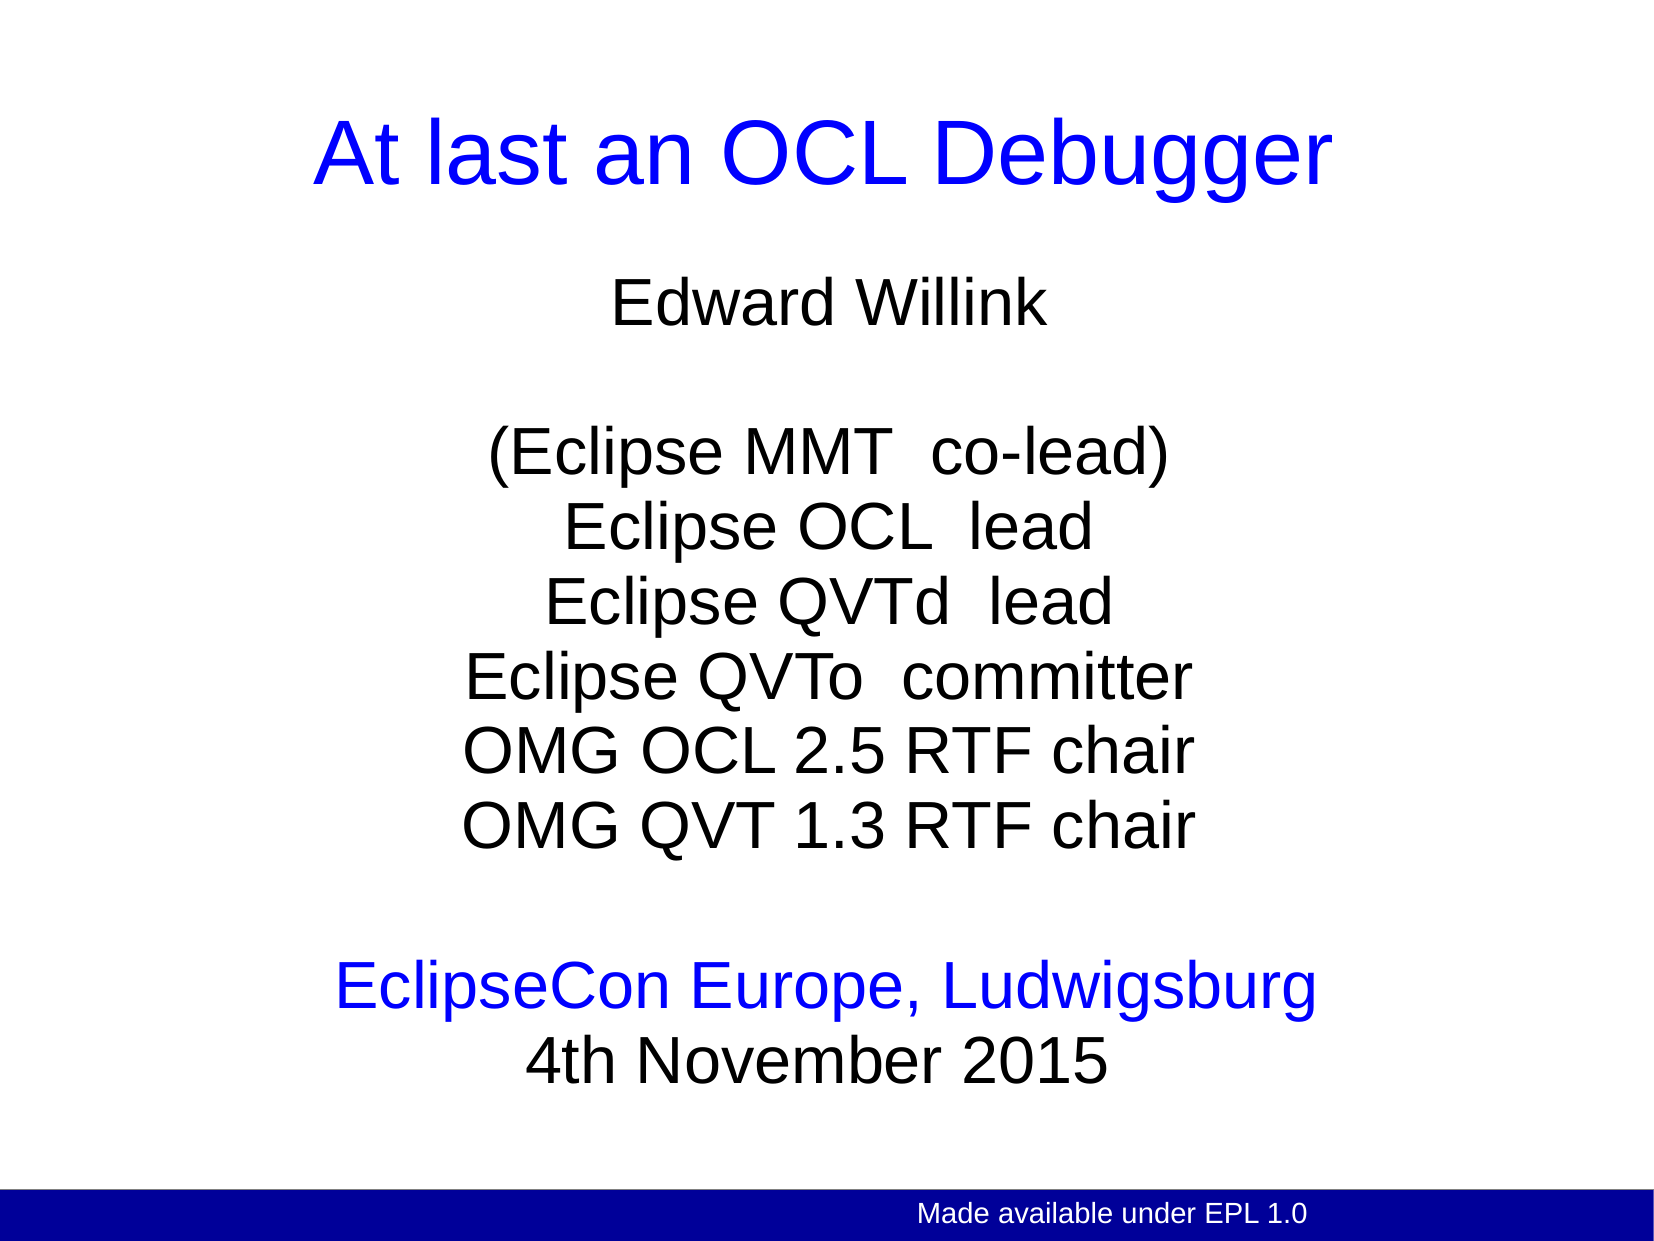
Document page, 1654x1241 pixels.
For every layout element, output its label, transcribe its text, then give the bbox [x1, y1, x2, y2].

title At last an OCL Debugger [13, 56, 1636, 250]
text_box Edward Willink (Eclipse MMT co-lead) Eclipse OCL lead Eclipse QVTd lead Eclipse QVTo committer OMG OCL 2.5 RTF chair OMG QVT 1.3 RTF chair [74, 252, 1584, 875]
subtitle EclipseCon Europe, Ludwigsburg 4th November 2015 [82, 936, 1571, 1109]
